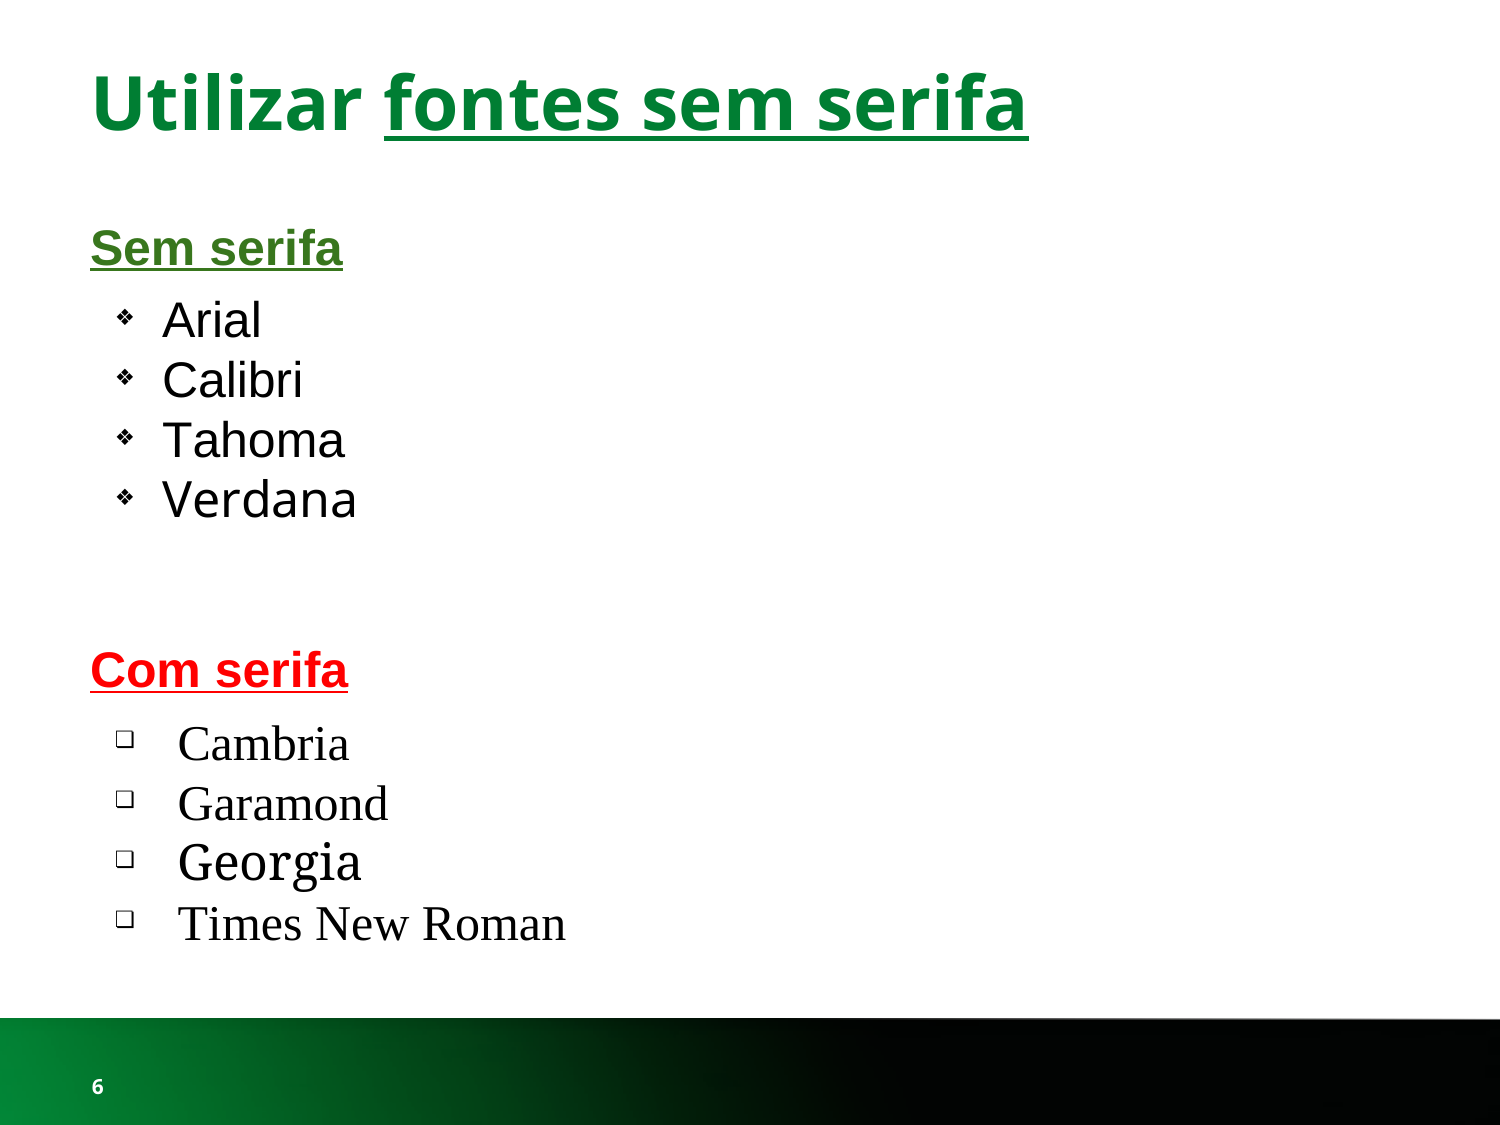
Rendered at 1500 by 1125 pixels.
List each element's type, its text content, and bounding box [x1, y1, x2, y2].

list Sem serifa Arial Calibri Tahoma Verdana Com serifa Cambria Garamond Georgia Times New Roman [75, 207, 1426, 1011]
title Utilizar fontes sem serifa [75, 0, 1426, 188]
picture [0, 1018, 1500, 1125]
